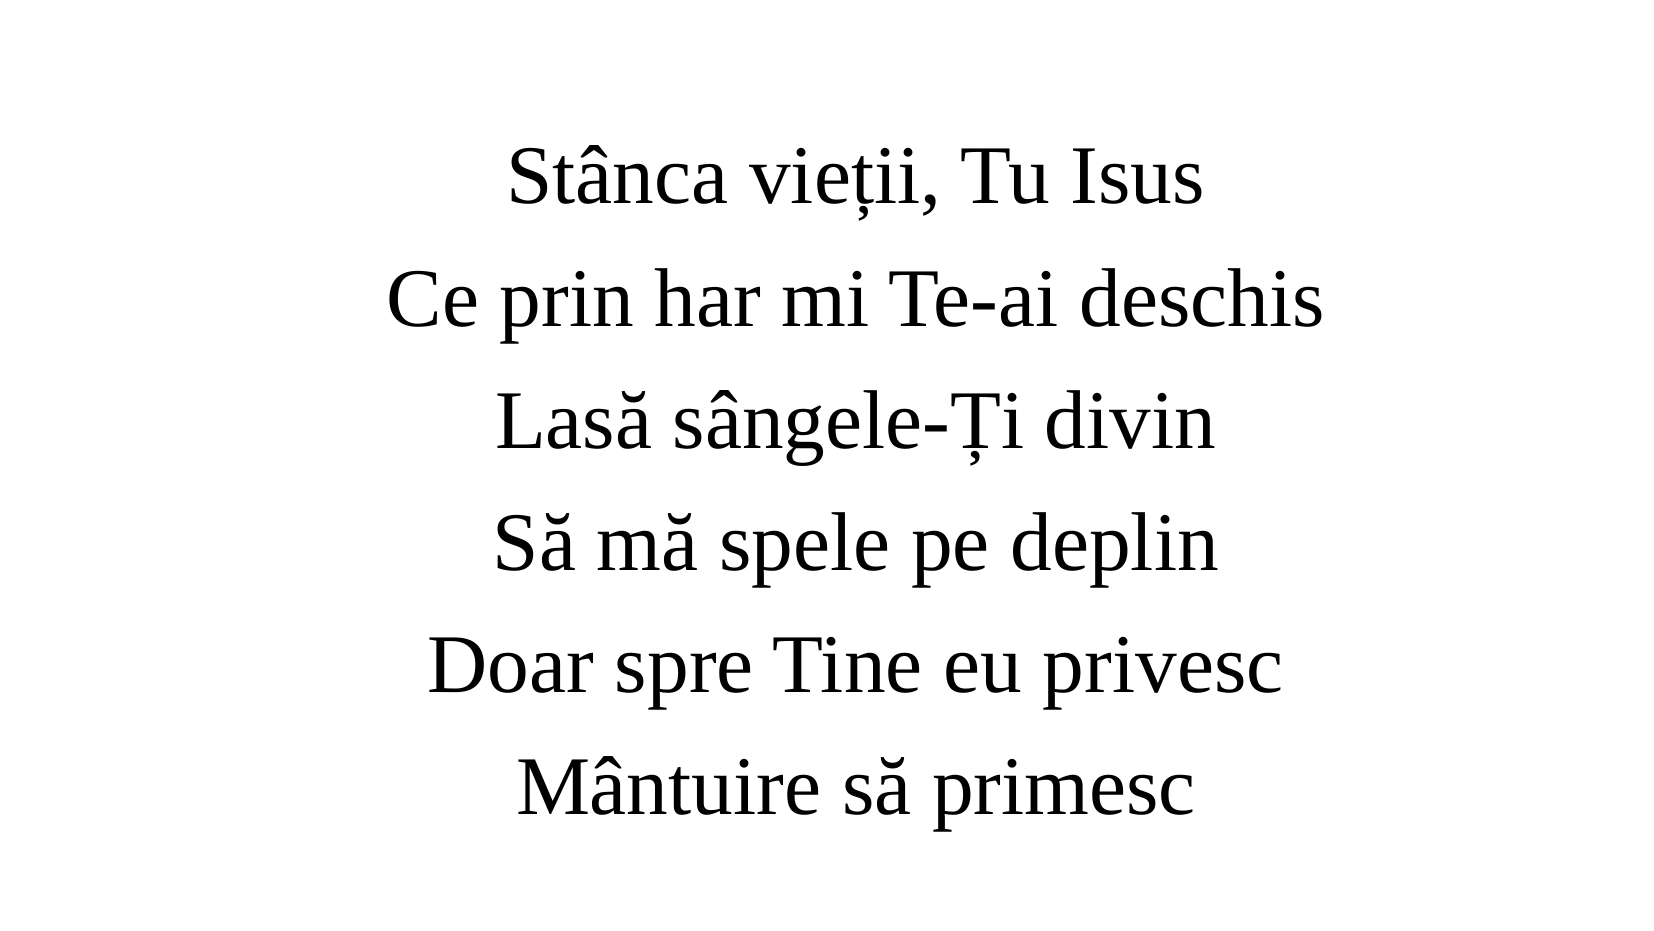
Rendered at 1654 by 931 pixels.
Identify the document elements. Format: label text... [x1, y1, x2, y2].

subtitle Stânca vieții, Tu Isus Ce prin har mi Te-ai deschis Lasă sângele-Ți divin Să mă spele pe deplin Doar spre Tine eu privesc Mântuire să primesc [153, 115, 1560, 837]
